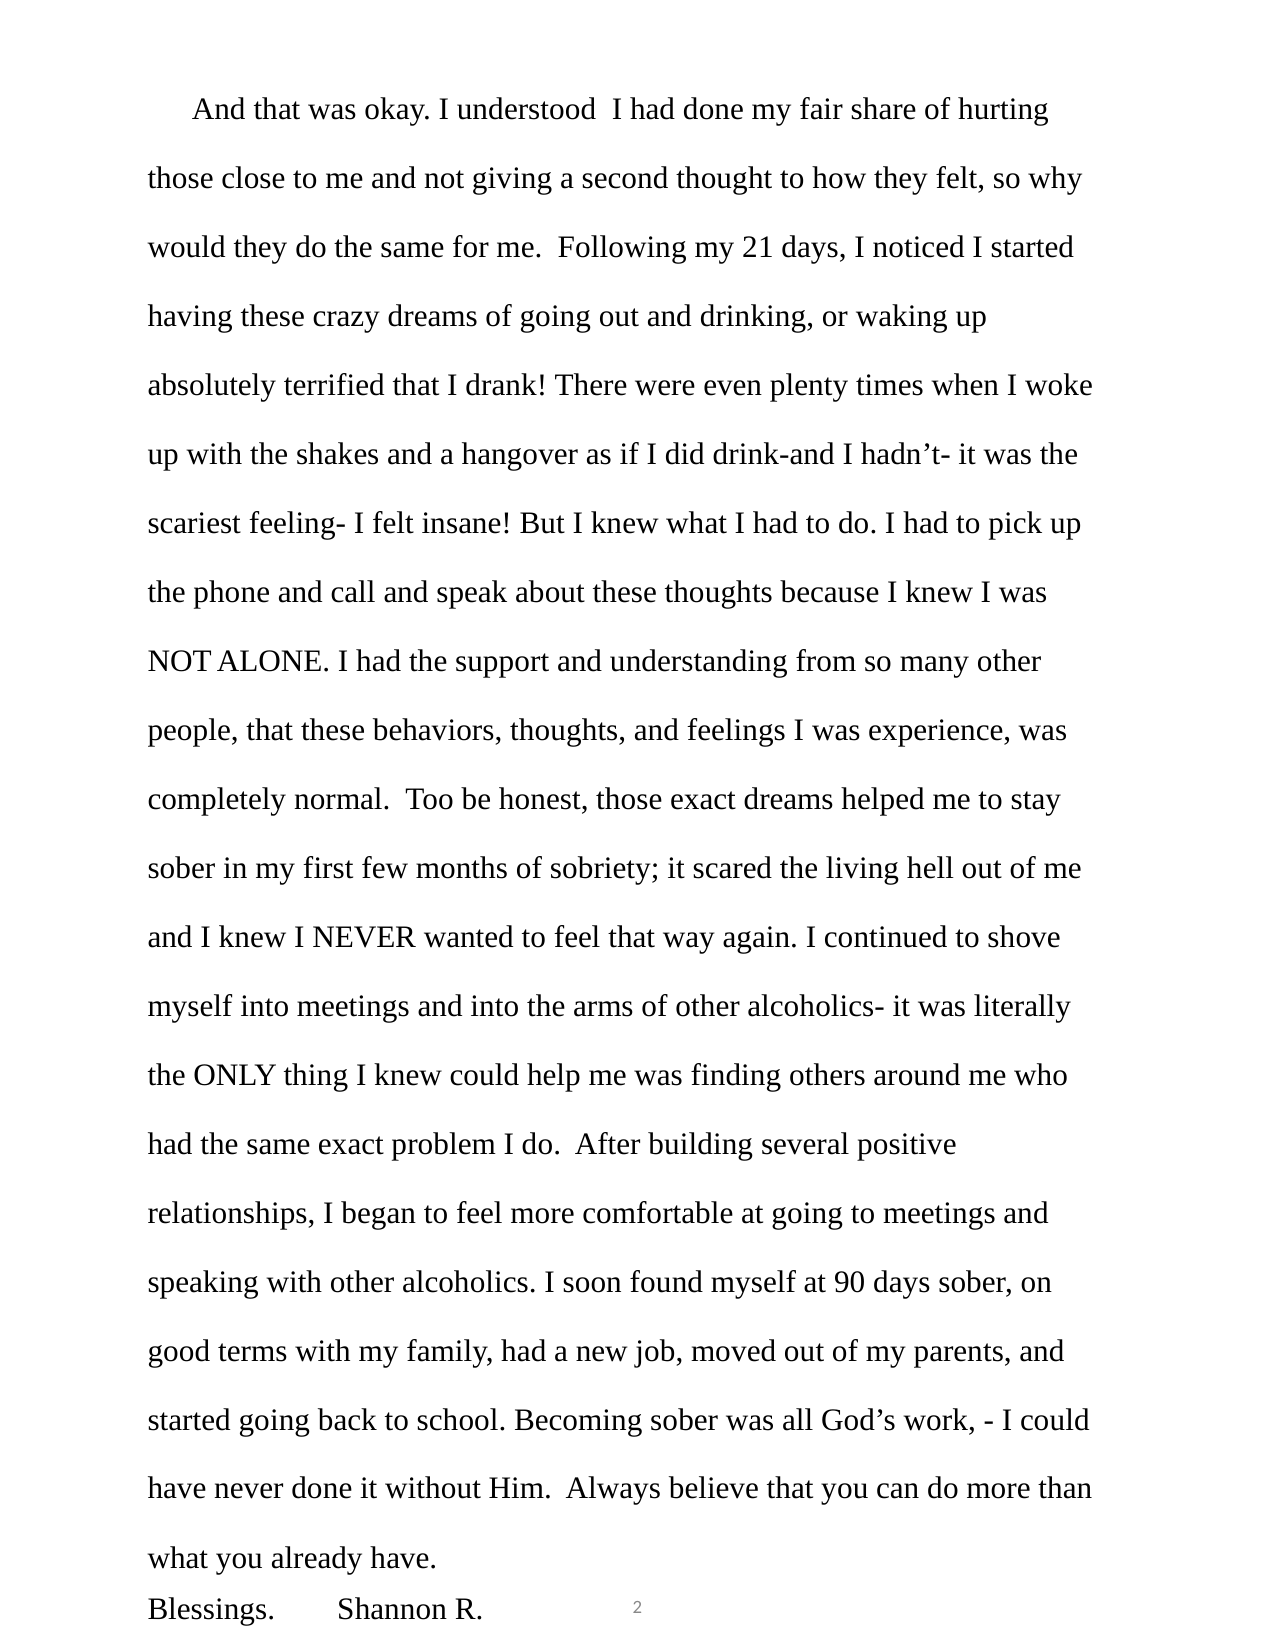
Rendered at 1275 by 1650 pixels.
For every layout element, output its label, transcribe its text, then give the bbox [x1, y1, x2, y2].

text_box [84, 46, 1275, 1650]
text_box And that was okay. I understood I had done my fair share of hurting those close to me and not giving a second thought to how they felt, so why would they do the same for me. Following my 21 days, I noticed I started having these crazy dreams of going out and drinking, or waking up absolutely terrified that I drank! There were even plenty times when I woke up with the shakes and a hangover as if I did drink-and I hadn’t- it was the scariest feeling- I felt insane! But I knew what I had to do. I had to pick up the phone and call and speak about these thoughts because I knew I was NOT ALONE. I had the support and understanding from so many other people, that these behaviors, thoughts, and feelings I was experience, was completely normal. Too be honest, those exact dreams helped me to stay sober in my first few months of sobriety; it scared the living hell out of me and I knew I NEVER wanted to feel that way again. I continued to shove myself into meetings and into the arms of other alcoholics- it was literally the ONLY thing I knew could help me was finding others around me who had the same exact problem I do. After building several positive relationships, I began to feel more comfortable at going to meetings and speaking with other alcoholics. I soon found myself at 90 days sober, on good terms with my family, had a new job, moved out of my parents, and started going back to school. Becoming sober was all God’s work, - I could have never done it without Him. Always believe that you can do more than what you already have. Blessings. Shannon R. [132, 49, 1114, 1599]
